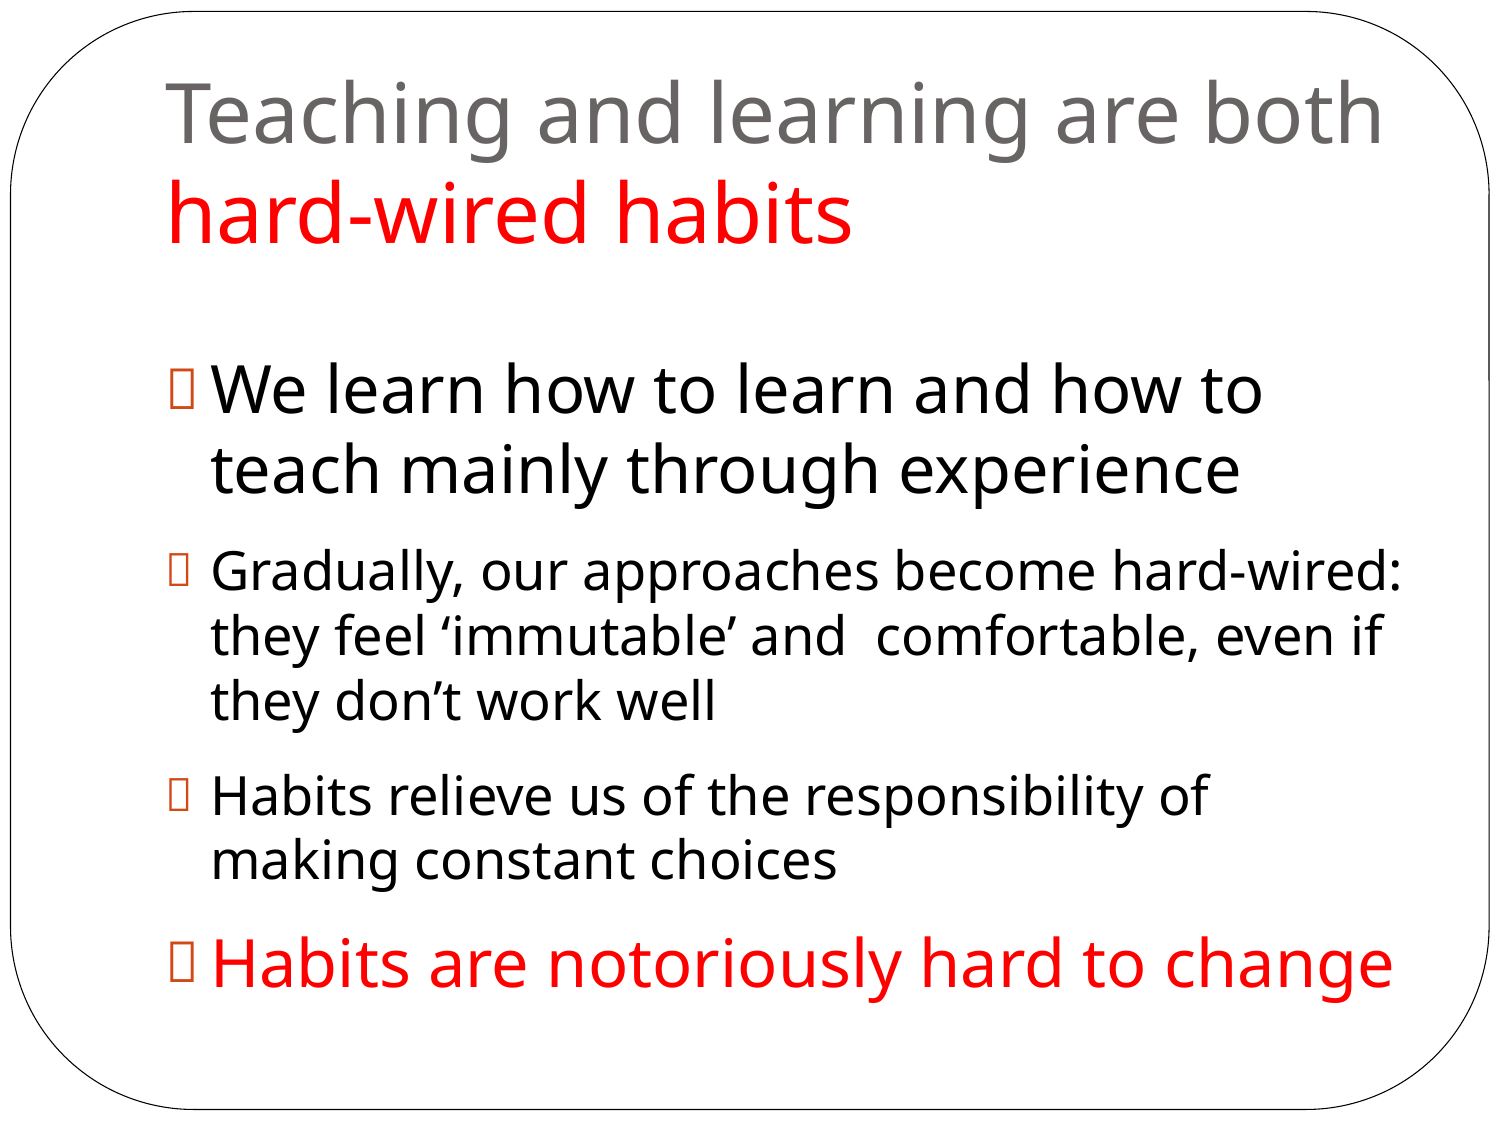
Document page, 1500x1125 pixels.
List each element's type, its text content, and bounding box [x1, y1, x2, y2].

list We learn how to learn and how to teach mainly through experience Gradually, our approaches become hard-wired: they feel ‘immutable’ and comfortable, even if they don’t work well Habits relieve us of the responsibility of making constant choices Habits are notoriously hard to change [150, 237, 1425, 1008]
title Teaching and learning are both hard-wired habits [150, 45, 1425, 237]
